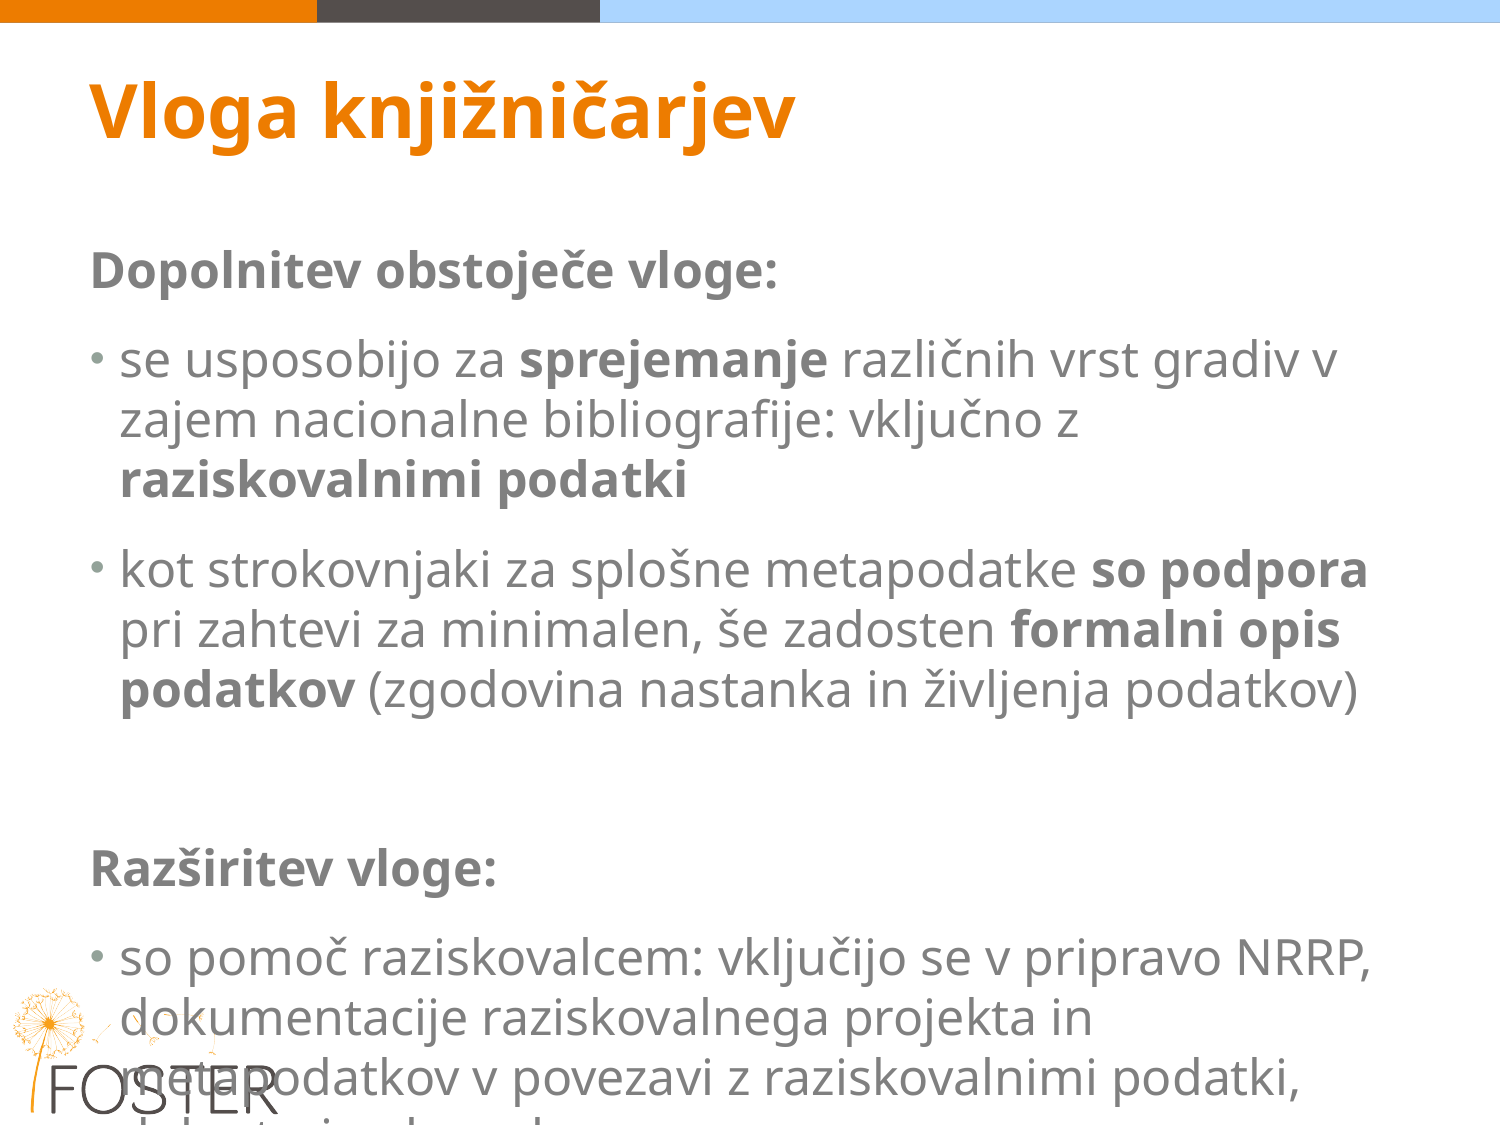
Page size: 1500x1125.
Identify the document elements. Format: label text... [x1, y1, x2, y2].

picture [13, 988, 278, 1125]
title Vloga knjižničarjev [75, 55, 1425, 219]
list Dopolnitev obstoječe vloge: se usposobijo za sprejemanje različnih vrst gradiv v zajem nacionalne bibliografije: vključno z raziskovalnimi podatki kot strokovnjaki za splošne metapodatke so podpora pri zahtevi za minimalen, še zadosten formalni opis podatkov (zgodovina nastanka in življenja podatkov) Razširitev vloge: so pomoč raziskovalcem: vključijo se v pripravo NRRP, dokumentacije raziskovalnega projekta in metapodatkov v povezavi z raziskovalnimi podatki, dolgotrajne hrambe [75, 230, 1425, 1031]
